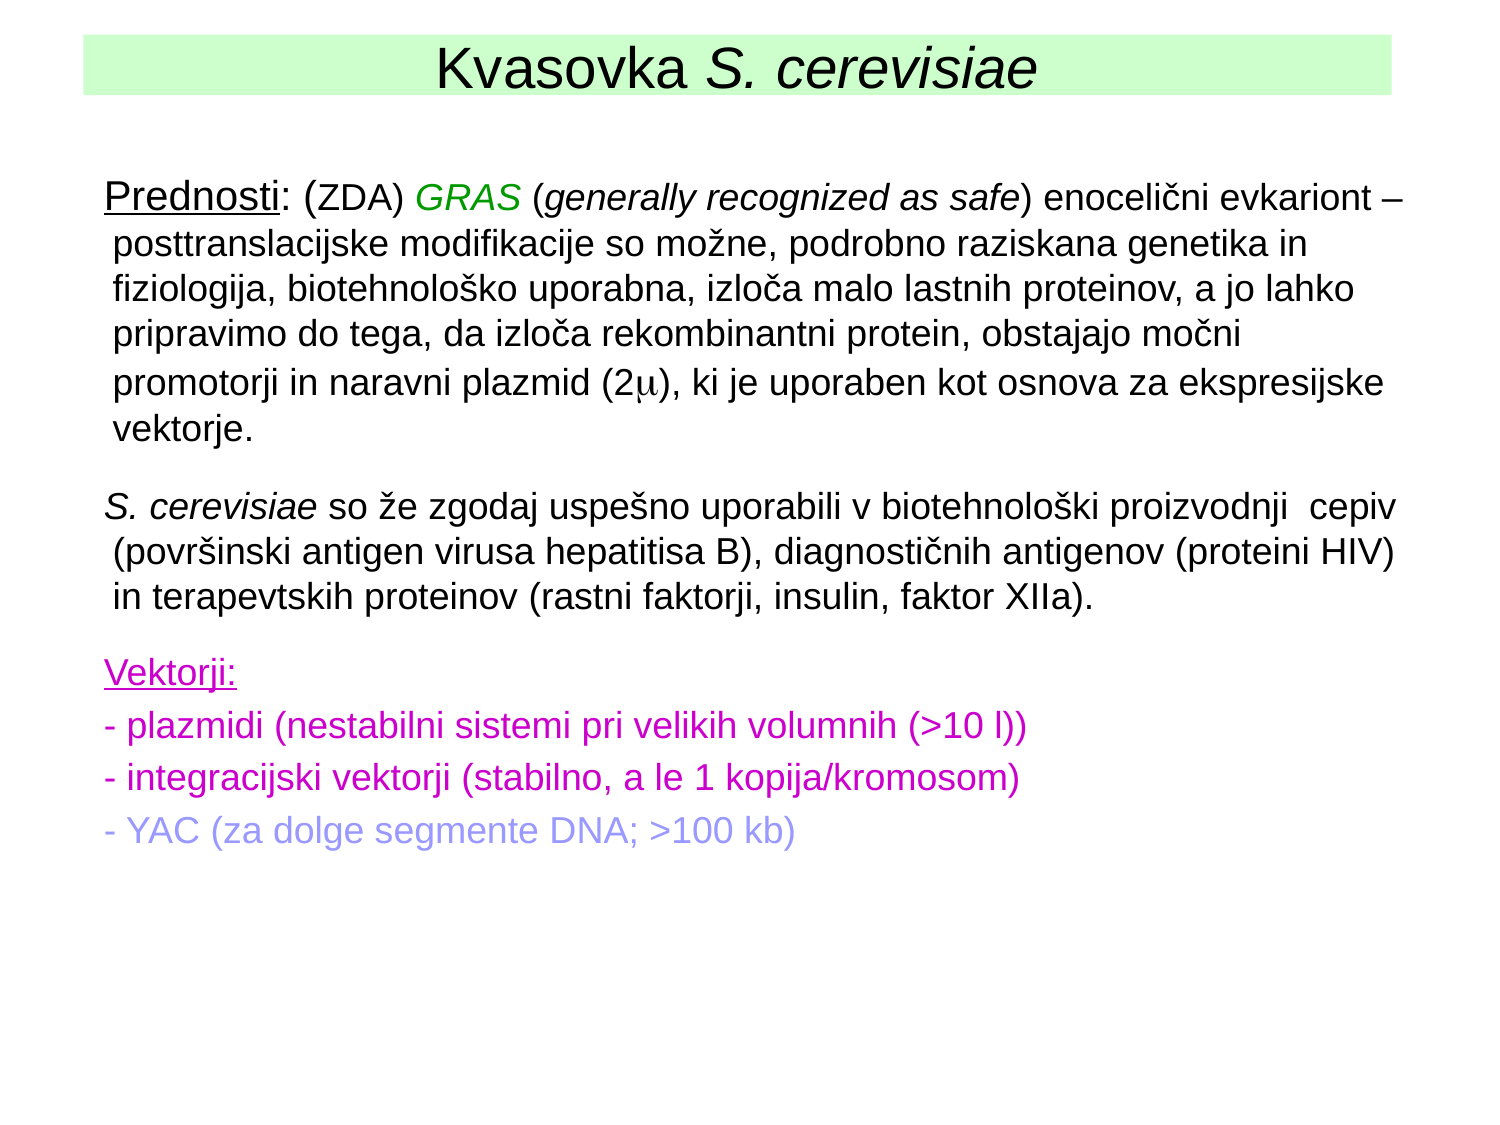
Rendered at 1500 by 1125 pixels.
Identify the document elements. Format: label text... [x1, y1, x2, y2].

title Kvasovka S. cerevisiae [83, 34, 1392, 96]
list Prednosti: (ZDA) GRAS (generally recognized as safe) enocelični evkariont – posttranslacijske modifikacije so možne, podrobno raziskana genetika in fiziologija, biotehnološko uporabna, izloča malo lastnih proteinov, a jo lahko pripravimo do tega, da izloča rekombinantni protein, obstajajo močni promotorji in naravni plazmid (2m), ki je uporaben kot osnova za ekspresijske vektorje. S. cerevisiae so že zgodaj uspešno uporabili v biotehnološki proizvodnji cepiv (površinski antigen virusa hepatitisa B), diagnostičnih antigenov (proteini HIV) in terapevtskih proteinov (rastni faktorji, insulin, faktor XIIa). Vektorji: - plazmidi (nestabilni sistemi pri velikih volumnih (>10 l)) - integracijski vektorji (stabilno, a le 1 kopija/kromosom) - YAC (za dolge segmente DNA; >100 kb) [88, 160, 1424, 905]
